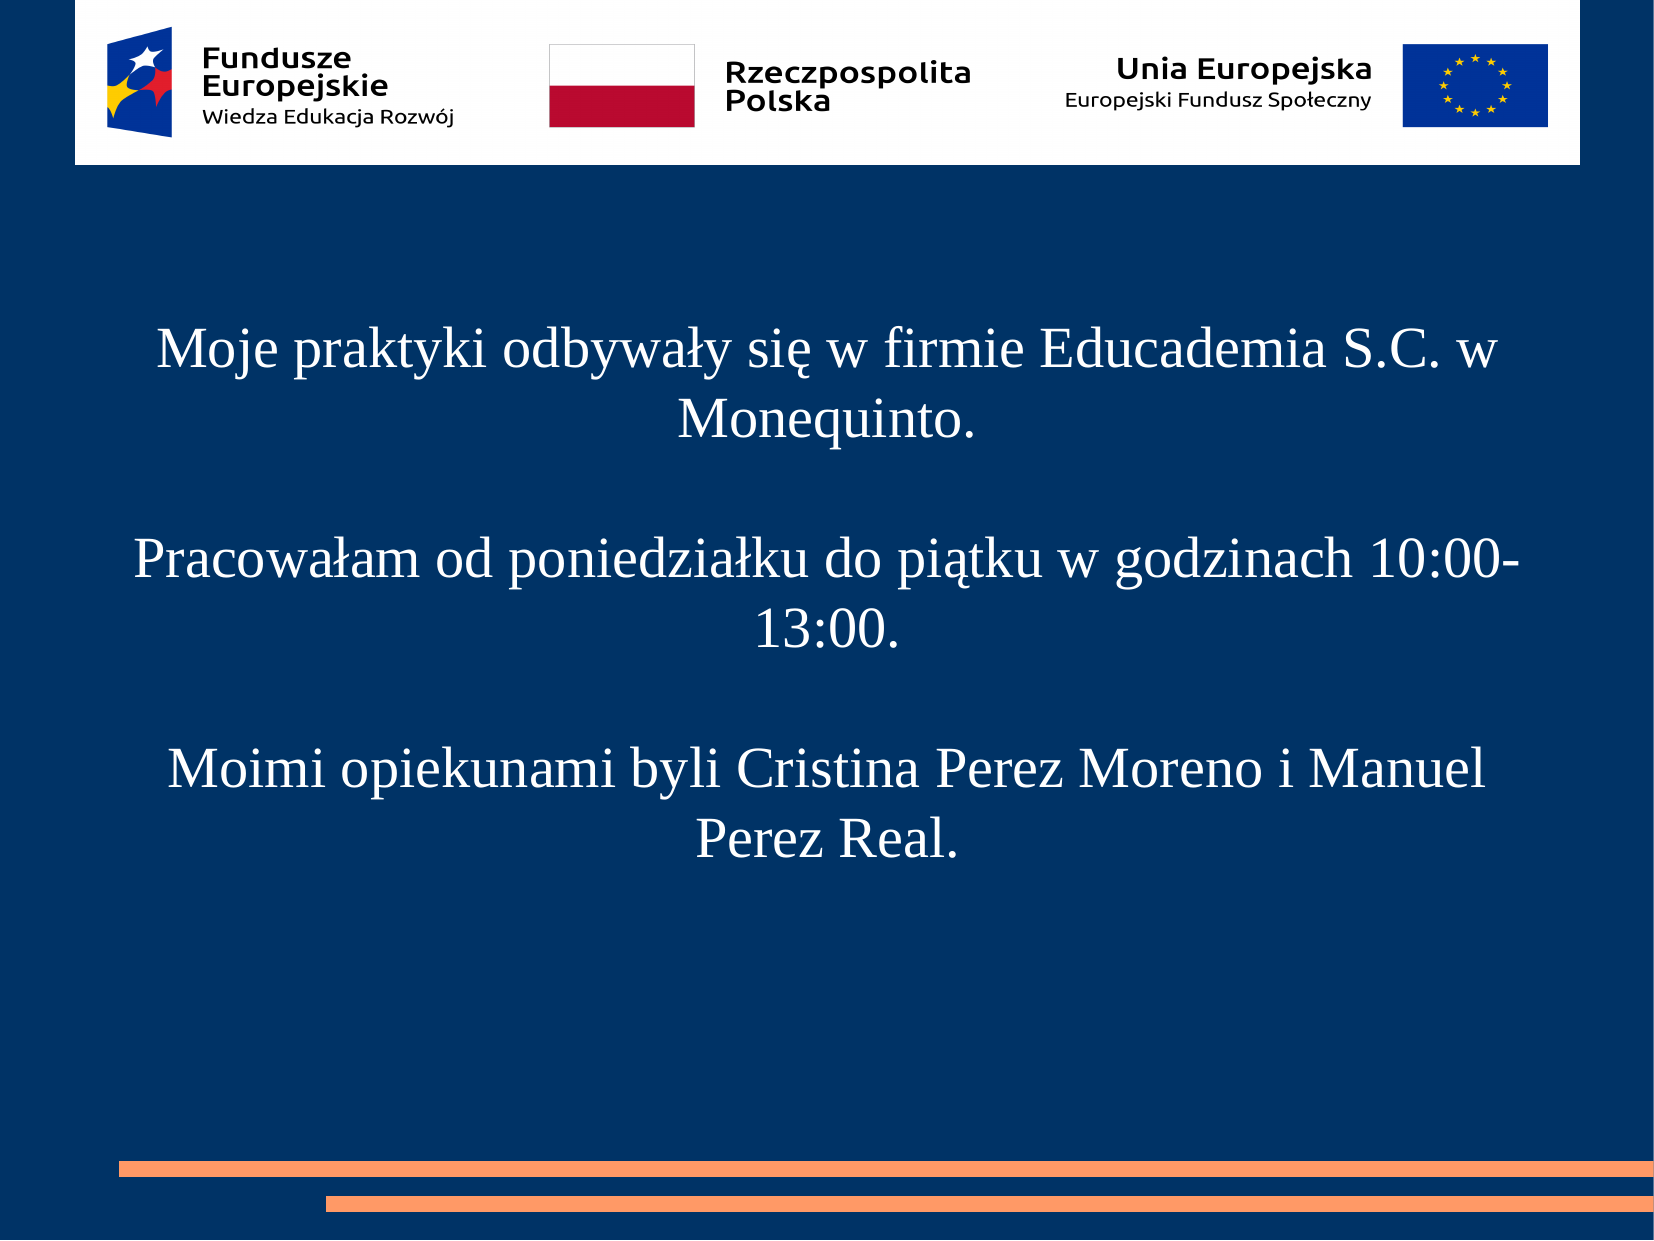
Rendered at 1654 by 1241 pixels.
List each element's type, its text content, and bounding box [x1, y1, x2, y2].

picture [75, 0, 1580, 165]
subtitle Moje praktyki odbywały się w firmie Educademia S.C. w Monequinto. Pracowałam od poniedziałku do piątku w godzinach 10:00-13:00. Moimi opiekunami byli Cristina Perez Moreno i Manuel Perez Real. [121, 165, 1534, 1132]
